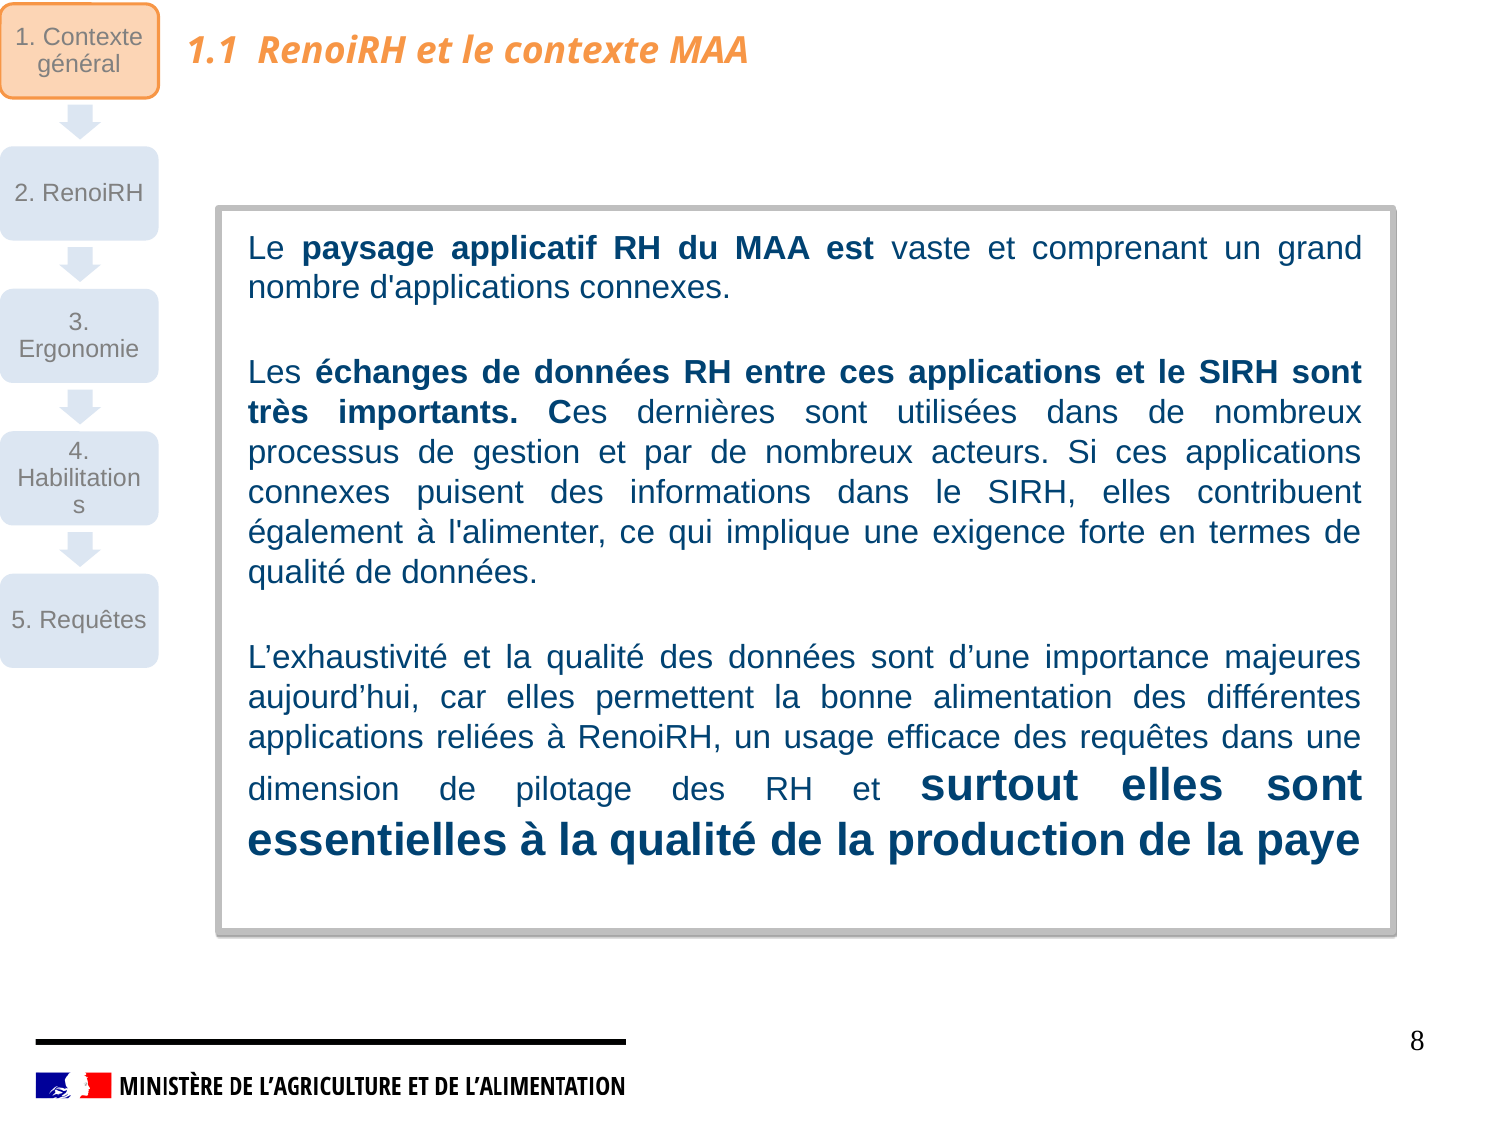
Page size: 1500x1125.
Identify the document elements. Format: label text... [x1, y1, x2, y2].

text_box 4. Habilitations [0, 431, 159, 526]
text_box [59, 104, 102, 140]
text_box 3. Ergonomie [0, 288, 159, 383]
text_box 5. Requêtes [0, 573, 159, 668]
text_box Le paysage applicatif RH du MAA est vaste et comprenant un grand nombre d'applications connexes. Les échanges de données RH entre ces applications et le SIRH sont très importants. Ces dernières sont utilisées dans de nombreux processus de gestion et par de nombreux acteurs. Si ces applications connexes puisent des informations dans le SIRH, elles contribuent également à l'alimenter, ce qui implique une exigence forte en termes de qualité de données. L’exhaustivité et la qualité des données sont d’une importance majeures aujourd’hui, car elles permettent la bonne alimentation des différentes applications reliées à RenoiRH, un usage efficace des requêtes dans une dimension de pilotage des RH et surtout elles sont essentielles à la qualité de la production de la paye [218, 208, 1393, 932]
text_box 2. RenoiRH [0, 146, 159, 241]
text_box [59, 389, 102, 425]
text_box 1. Contexte général [0, 3, 159, 99]
text_box [59, 532, 102, 567]
text_box [59, 247, 102, 282]
text_box 1.1 RenoiRH et le contexte MAA [171, 18, 1482, 125]
picture [35, 1039, 626, 1099]
